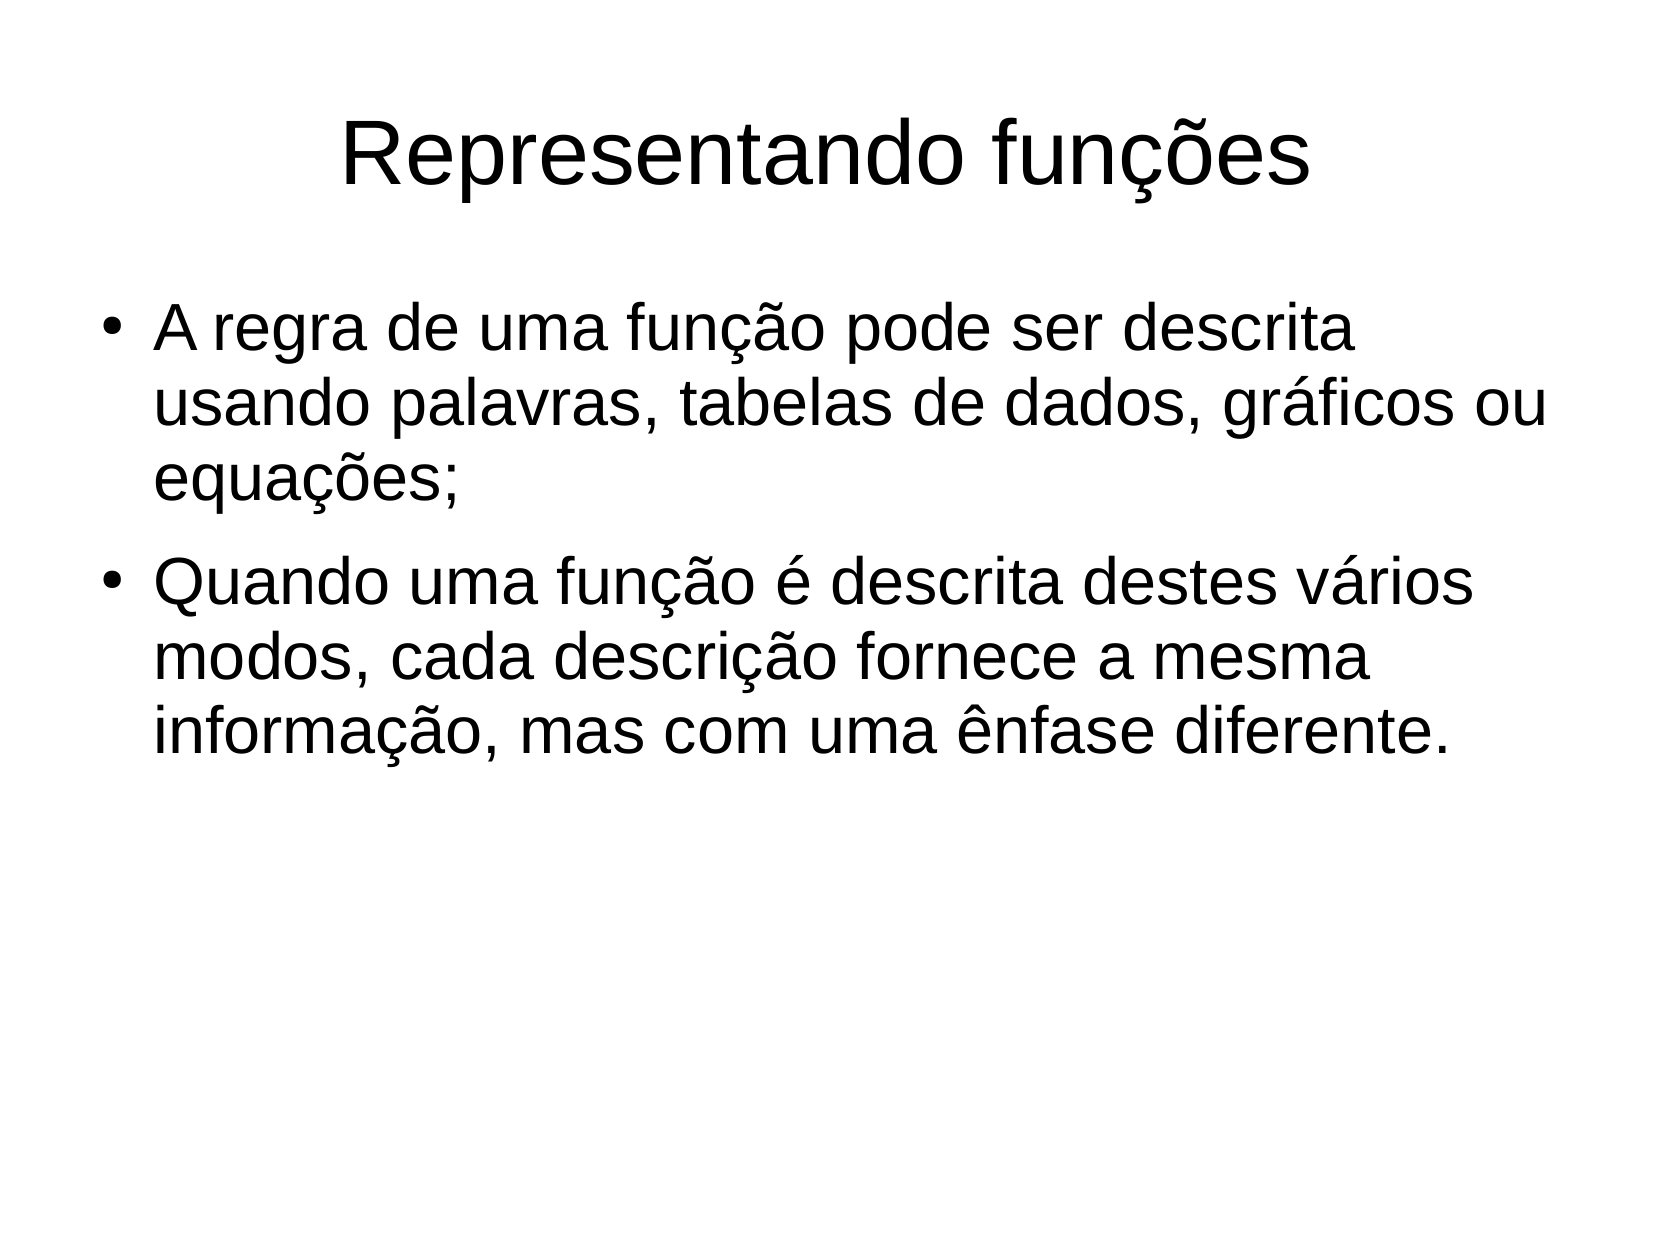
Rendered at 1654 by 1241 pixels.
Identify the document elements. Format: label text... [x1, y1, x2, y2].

title Representando funções [82, 49, 1571, 257]
list A regra de uma função pode ser descrita usando palavras, tabelas de dados, gráficos ou equações; Quando uma função é descrita destes vários modos, cada descrição fornece a mesma informação, mas com uma ênfase diferente. [82, 290, 1571, 1010]
